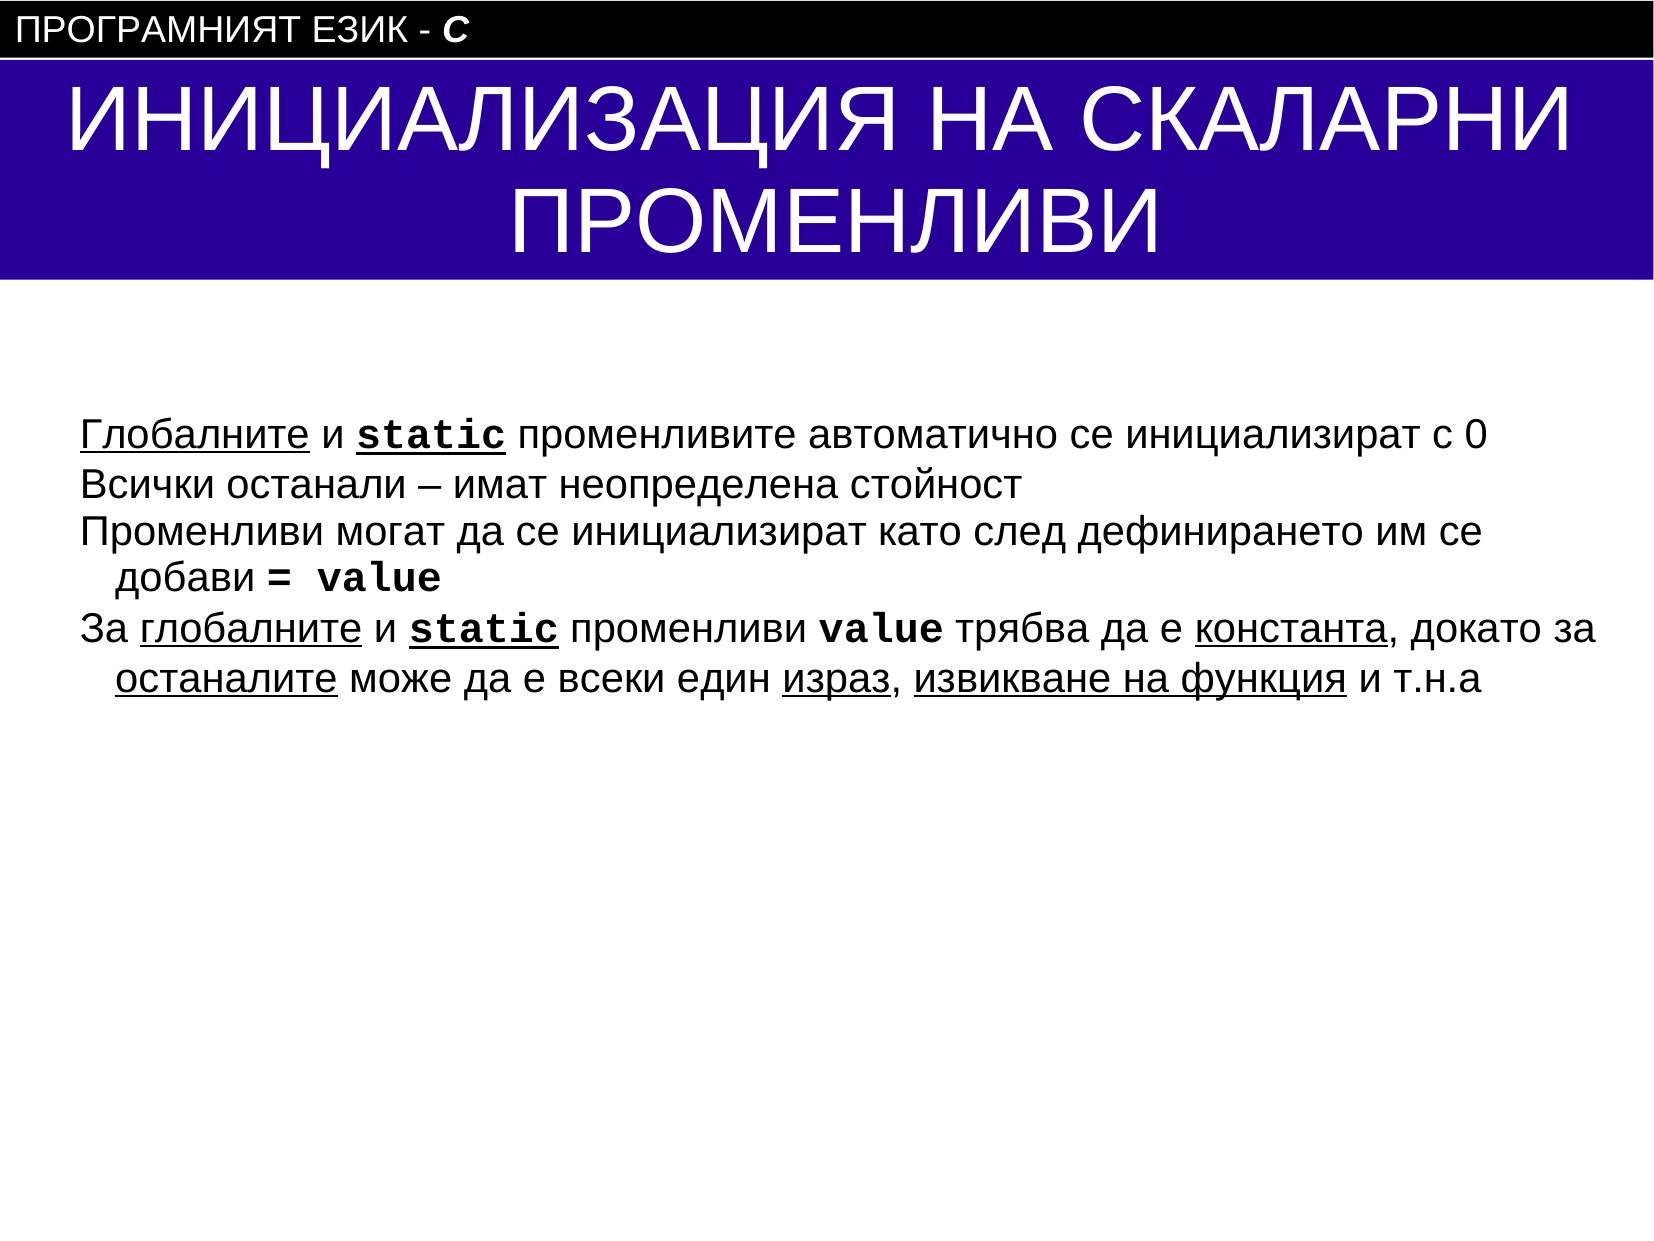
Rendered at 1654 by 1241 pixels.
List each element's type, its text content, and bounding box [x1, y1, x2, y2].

text_box Глобалните и static променливите автоматично се инициализират с 0 Всички останали – имат неопределена стойност Променливи могат да се инициализират като след дефинирането им се добави = value За глобалните и static променливи value трябва да е константа, докато за останалите може да е всеки един израз, извикване на функция и т.н.а [29, 403, 1625, 709]
text_box ПРОГРАМНИЯT ЕЗИК - С [0, 0, 1654, 58]
text_box ИНИЦИАЛИЗАЦИЯ НА СКАЛАРНИ ПРОМЕНЛИВИ [0, 59, 1654, 280]
